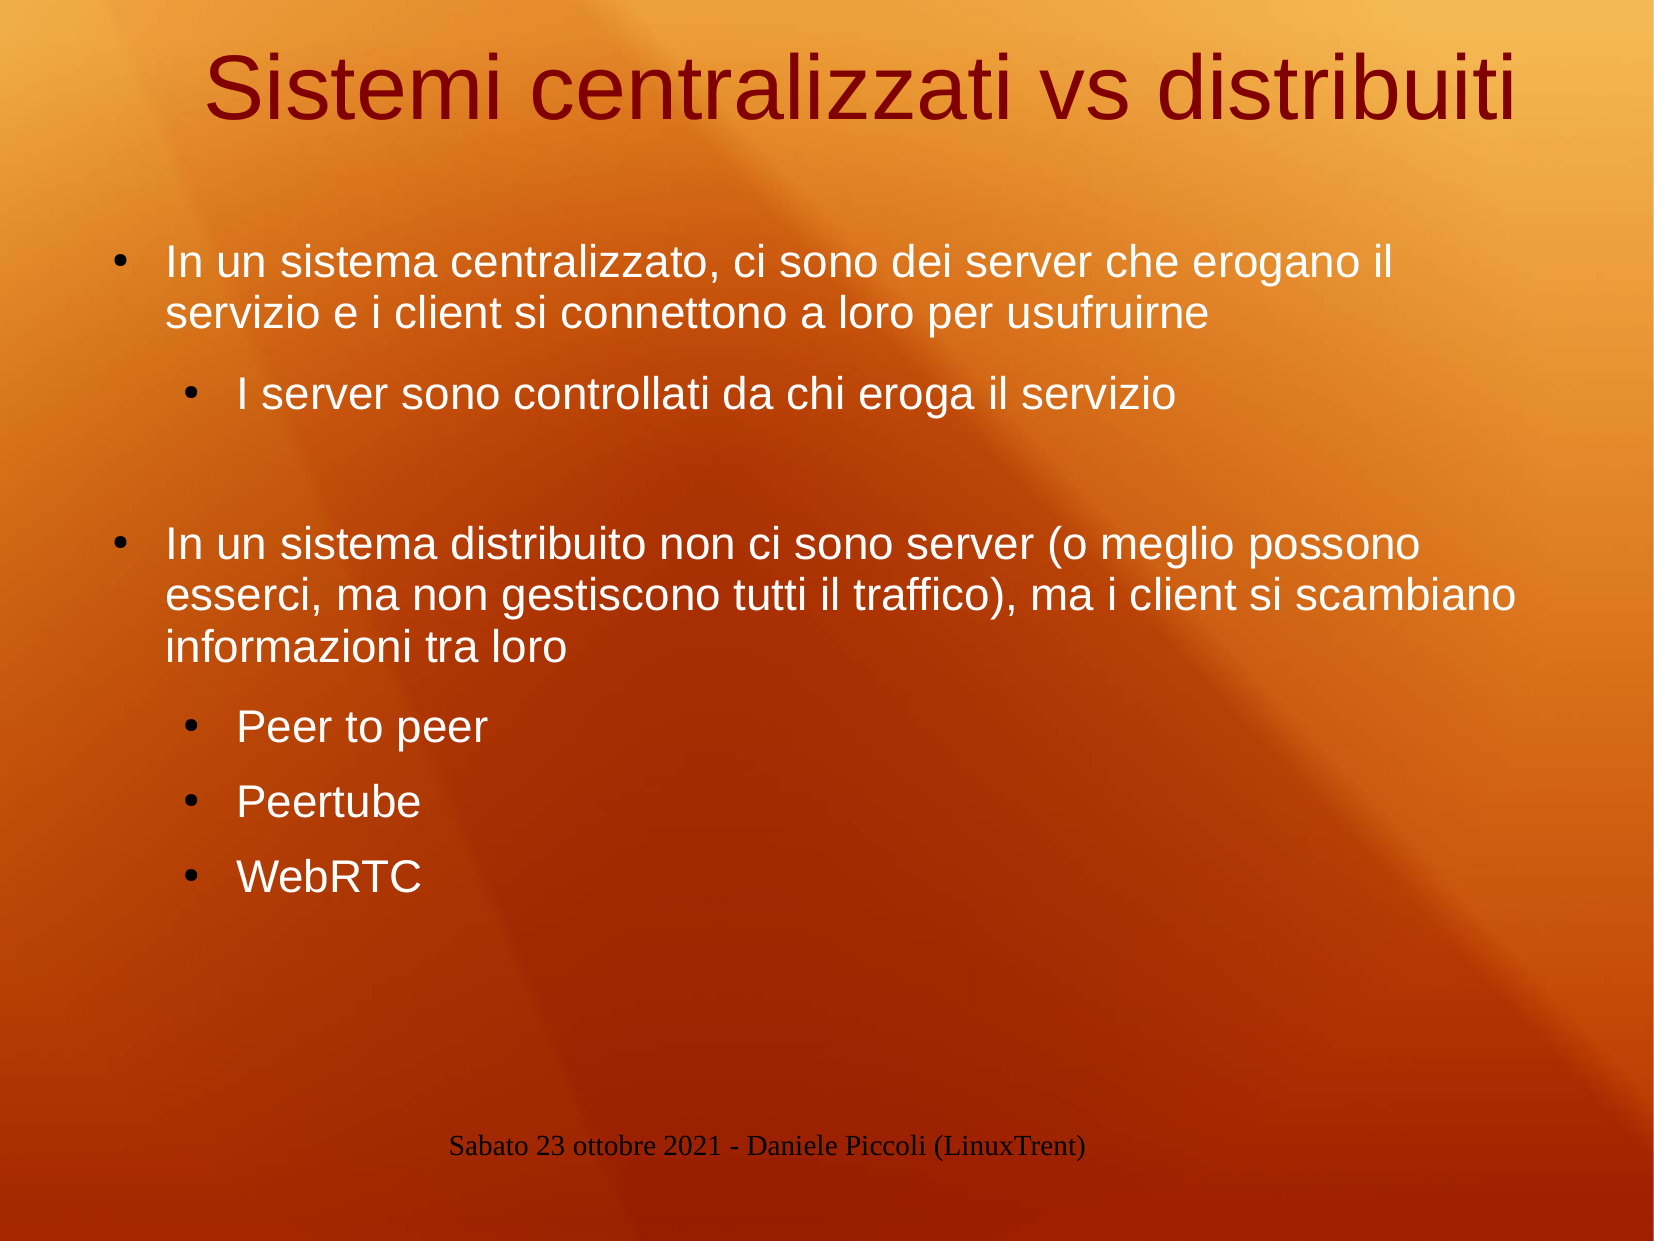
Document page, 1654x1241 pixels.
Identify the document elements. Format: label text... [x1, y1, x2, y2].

list In un sistema centralizzato, ci sono dei server che erogano il servizio e i client si connettono a loro per usufruirne I server sono controllati da chi eroga il servizio In un sistema distribuito non ci sono server (o meglio possono esserci, ma non gestiscono tutti il traffico), ma i client si scambiano informazioni tra loro Peer to peer Peertube WebRTC [94, 236, 1553, 916]
title Sistemi centralizzati vs distribuiti [82, 36, 1571, 139]
picture [0, 0, 1654, 1241]
